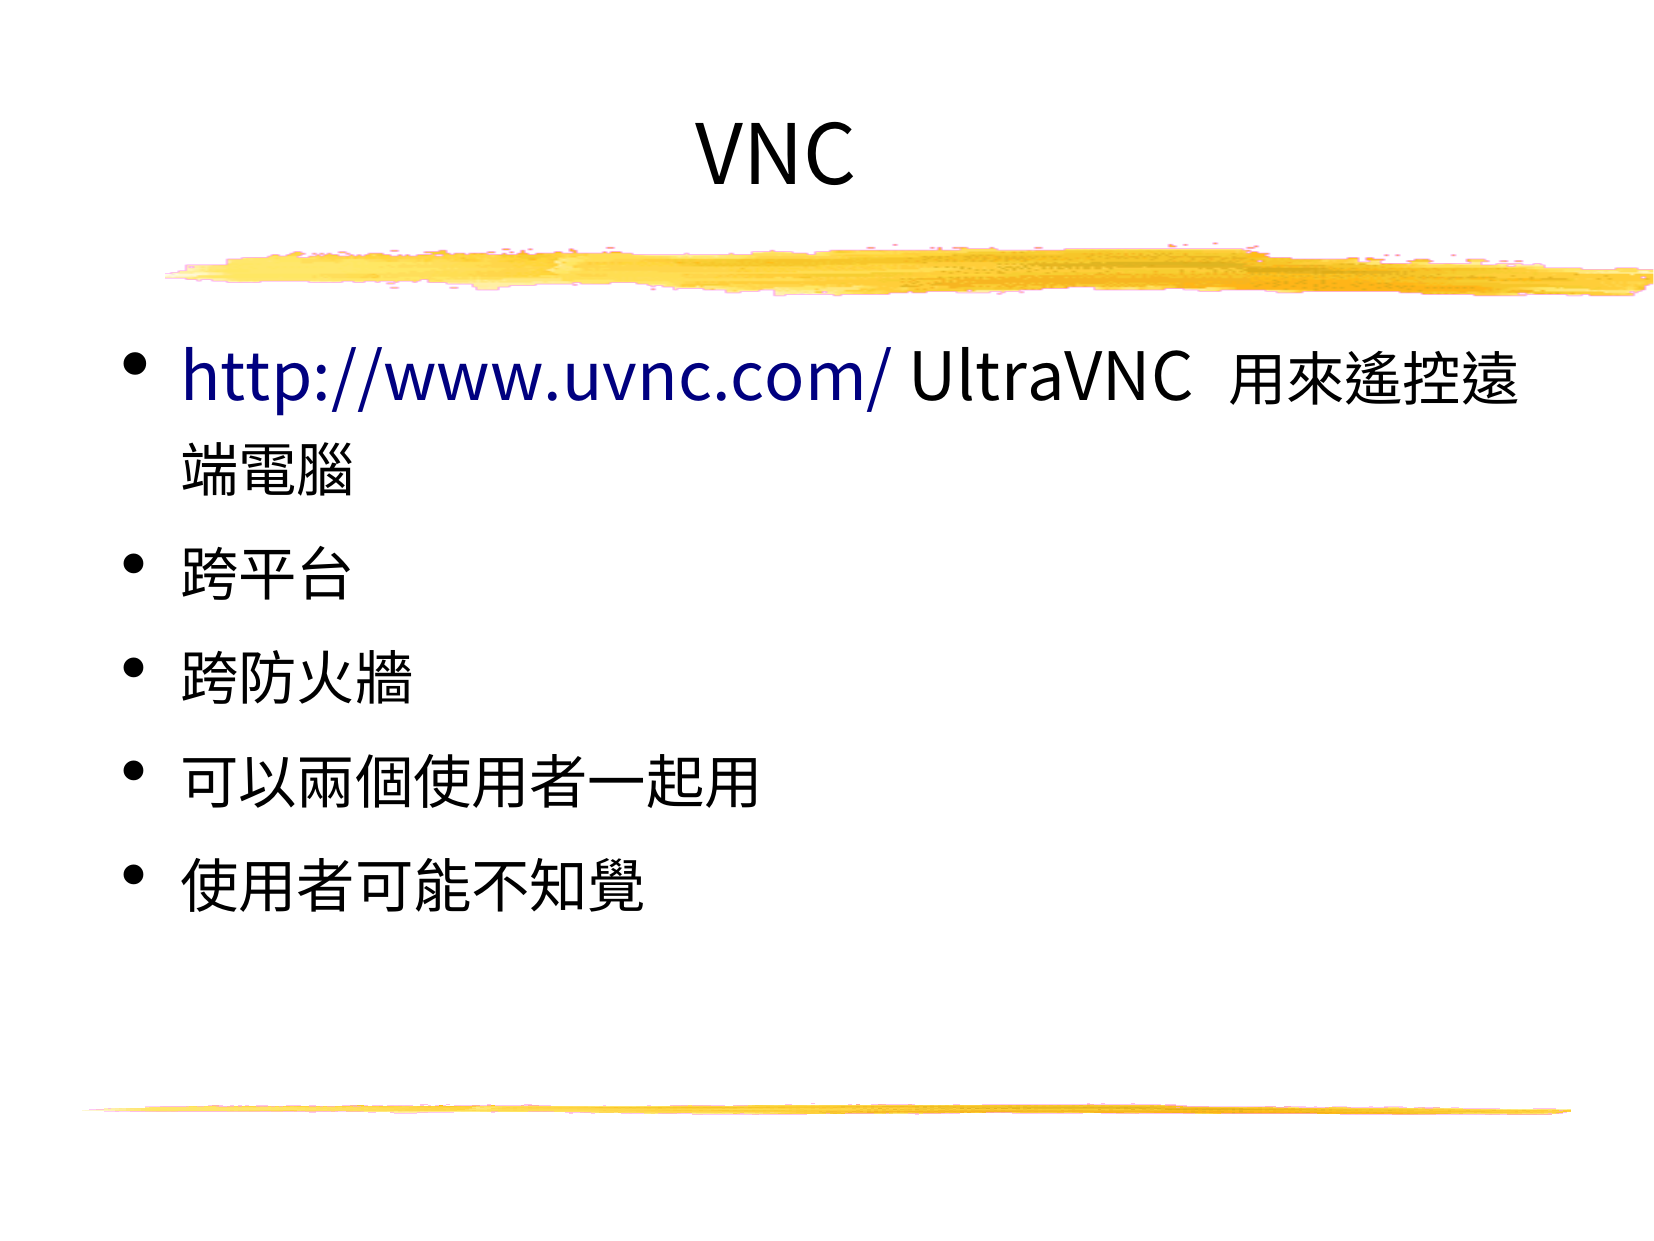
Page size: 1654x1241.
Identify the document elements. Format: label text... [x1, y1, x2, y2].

picture [82, 1102, 1571, 1117]
picture [165, 237, 1654, 308]
title VNC [73, 41, 1479, 249]
list http://www.uvnc.com/ UltraVNC 用來遙控遠端電腦 跨平台 跨防火牆 可以兩個使用者一起用 使用者可能不知覺 [124, 316, 1530, 1062]
